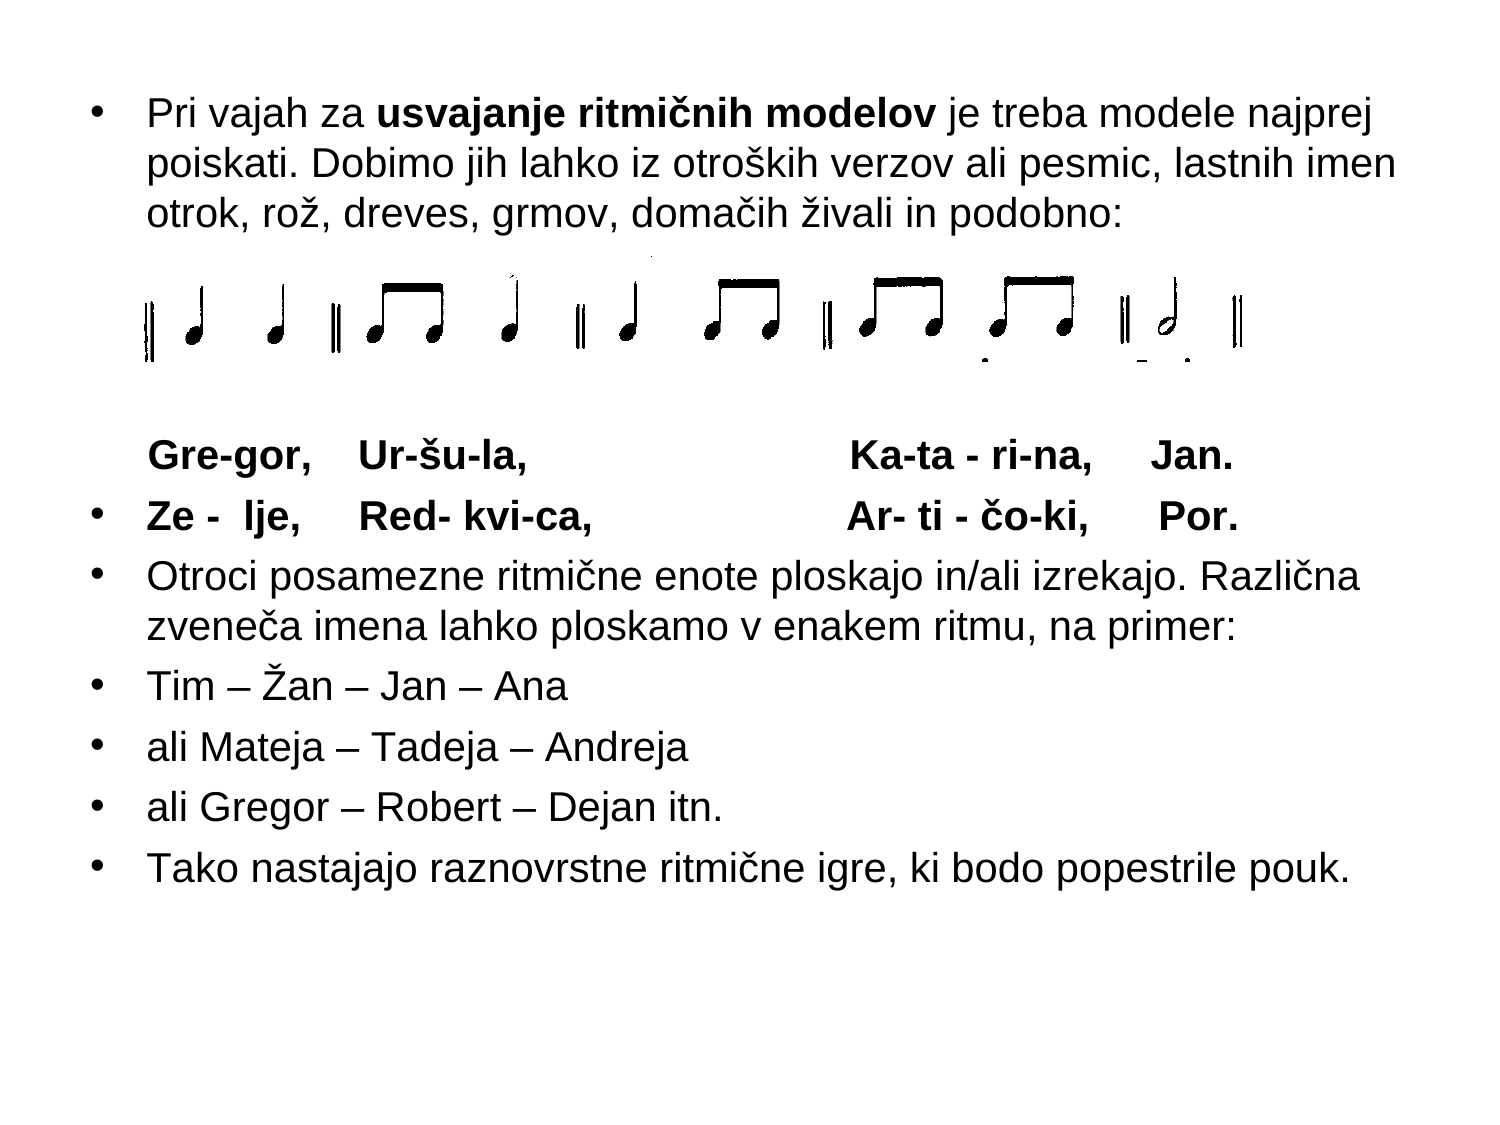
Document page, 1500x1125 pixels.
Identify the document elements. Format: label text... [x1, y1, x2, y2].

list Pri vajah za usvajanje ritmičnih modelov je treba modele najprej poiskati. Dobimo jih lahko iz otroških verzov ali pesmic, lastnih imen otrok, rož, dreves, grmov, domačih živali in podobno: Gre-gor, Ur-šu-la, Ka-ta - ri-na, Jan. Ze - lje, Red- kvi-ca, Ar- ti - čo-ki, Por. Otroci posamezne ritmične enote ploskajo in/ali izrekajo. Različna zveneča imena lahko ploskamo v enakem ritmu, na primer: Tim – Žan – Jan – Ana ali Mateja – Tadeja – Andreja ali Gregor – Robert – Dejan itn. Tako nastajajo raznovrstne ritmične igre, ki bodo popestrile pouk. [75, 78, 1426, 1006]
picture [112, 243, 1276, 362]
